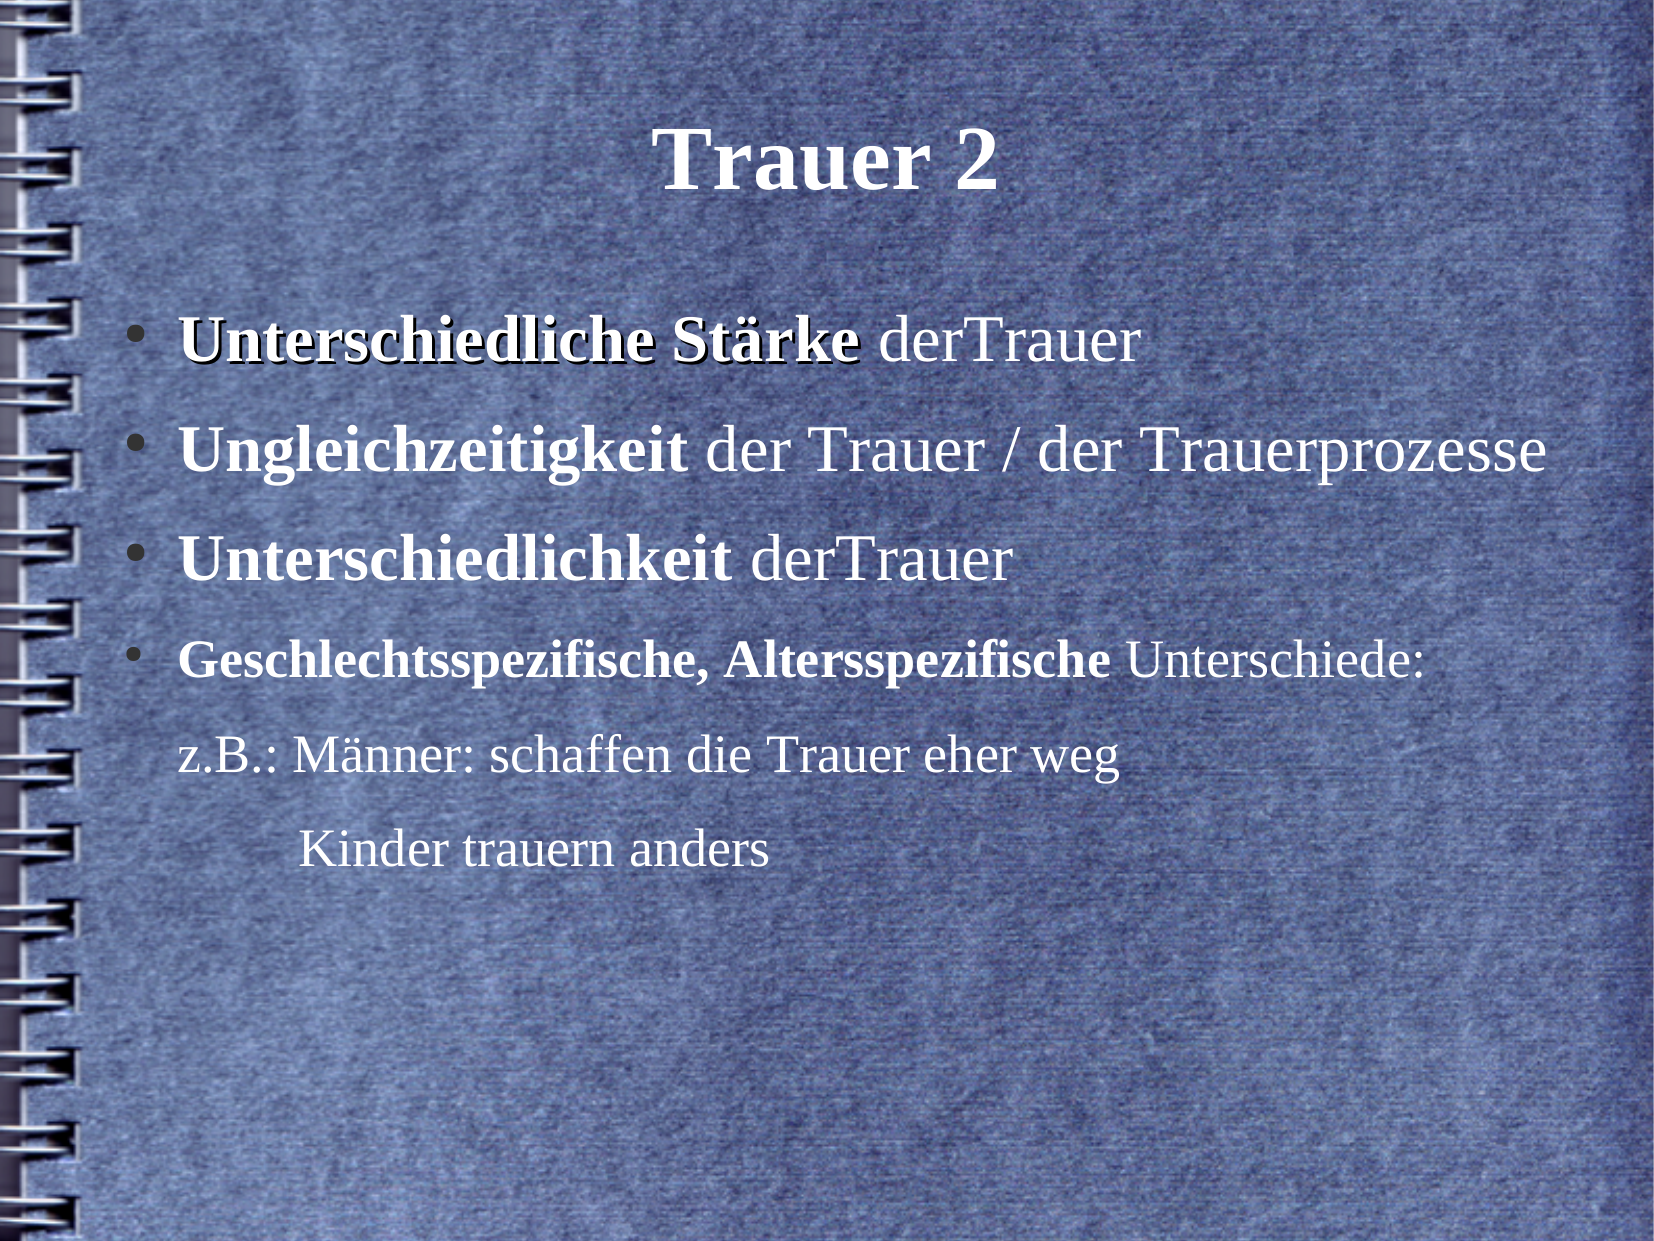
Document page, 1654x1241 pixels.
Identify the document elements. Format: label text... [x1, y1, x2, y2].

list Unterschiedliche Stärke derTrauer Ungleichzeitigkeit der Trauer / der Trauerprozesse Unterschiedlichkeit derTrauer Geschlechtsspezifische, Altersspezifische Unterschiede: z.B.: Männer: schaffen die Trauer eher weg Kinder trauern anders [88, 295, 1577, 1182]
title Trauer 2 [82, 56, 1571, 250]
picture [0, 0, 1654, 1241]
